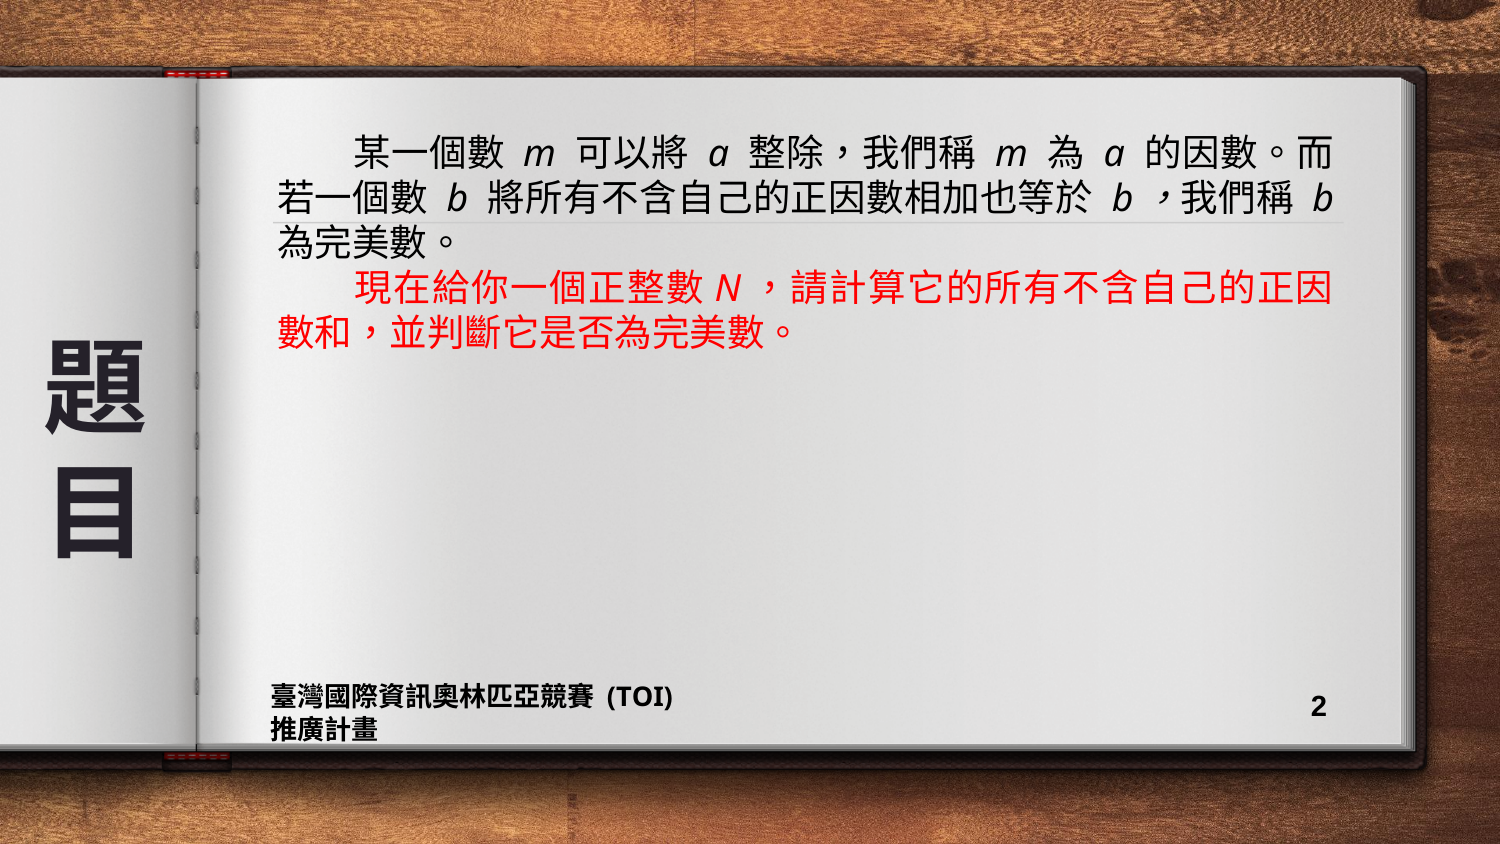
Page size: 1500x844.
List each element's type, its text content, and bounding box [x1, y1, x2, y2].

text_box 某一個數 m 可以將 a 整除，我們稱 m 為 a 的因數。而若一個數 b 將所有不含自己的正因數相加也等於 b，我們稱 b 為完美數。 現在給你一個正整數N，請計算它的所有不含自己的正因數和，並判斷它是否為完美數。 [262, 121, 1349, 666]
text_box 2 [1295, 672, 1386, 737]
text_box 題 目 [28, 306, 210, 552]
